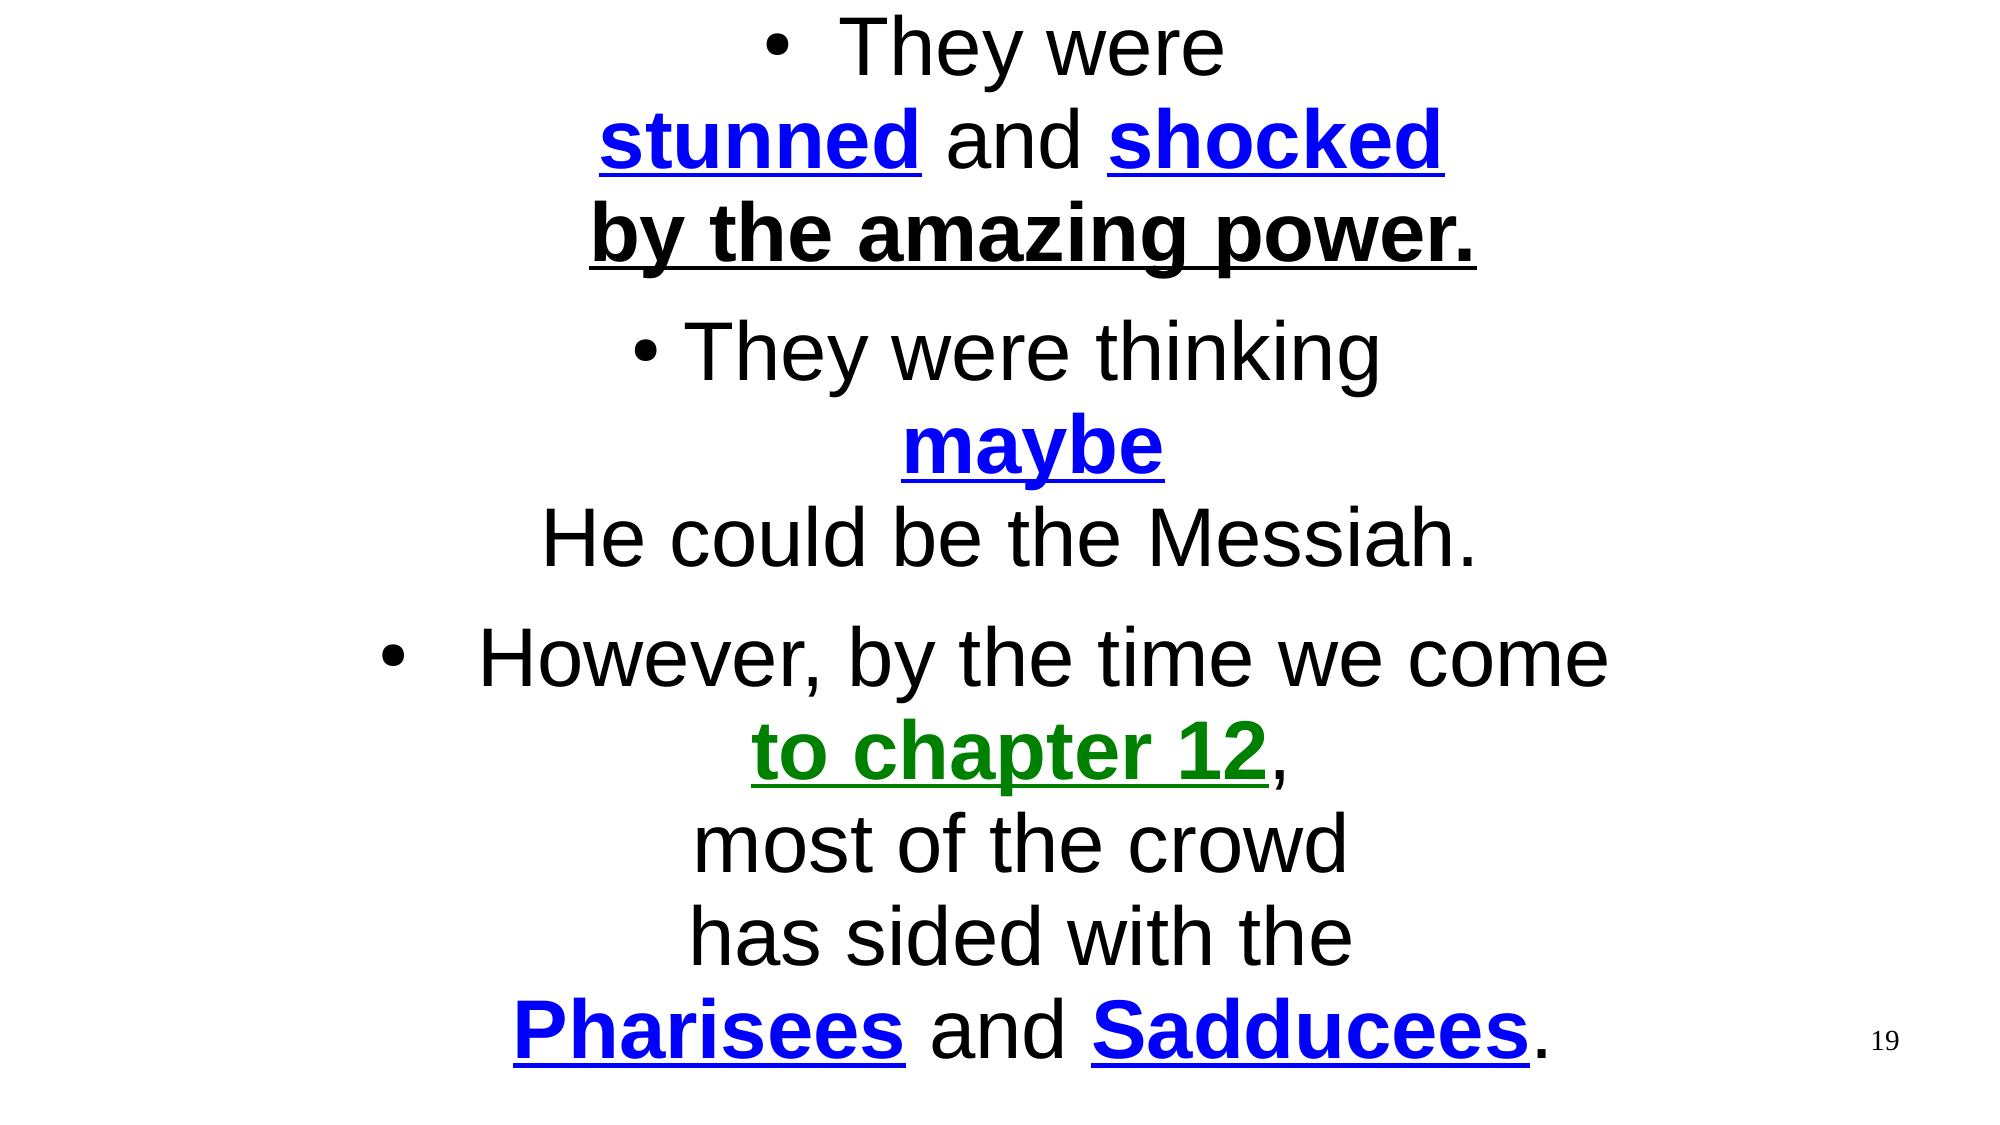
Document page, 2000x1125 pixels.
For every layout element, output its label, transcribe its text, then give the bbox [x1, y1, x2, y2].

list They were stunned and shocked by the amazing power. They were thinking maybe He could be the Messiah. However, by the time we come to chapter 12, most of the crowd has sided with the Pharisees and Sadducees. [0, 0, 1996, 1123]
